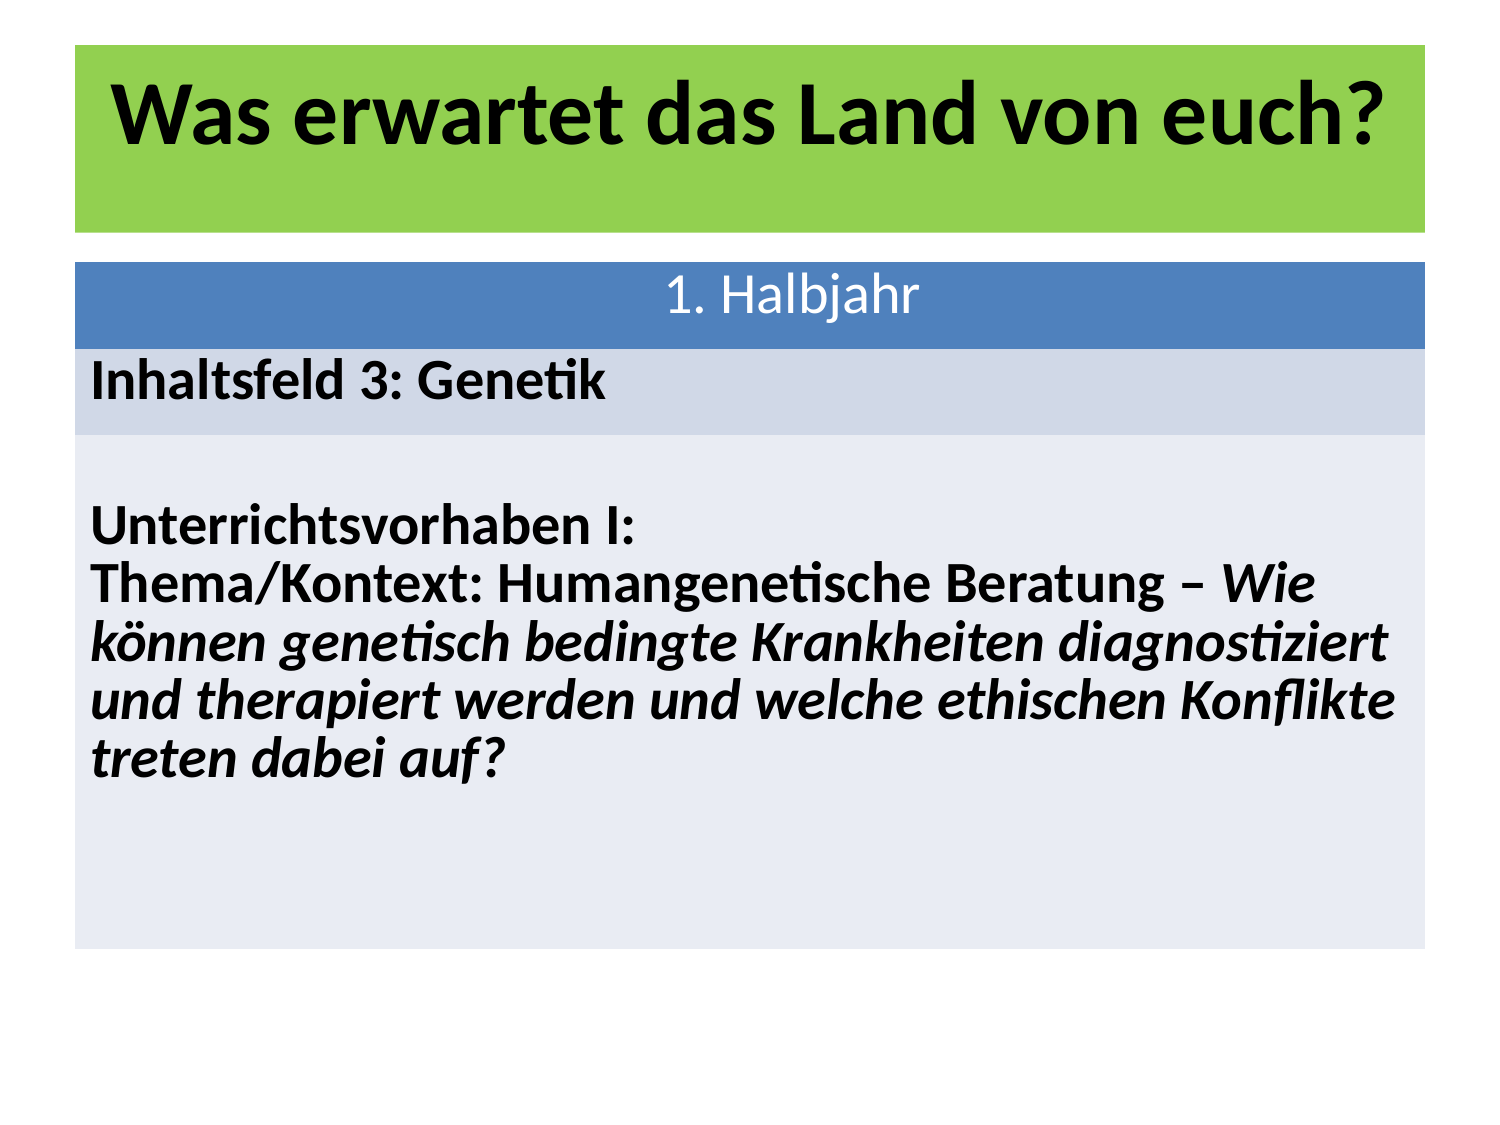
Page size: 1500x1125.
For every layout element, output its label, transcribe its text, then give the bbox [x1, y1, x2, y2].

table_cell Unterrichtsvorhaben I: Thema/Kontext: Humangenetische Beratung – Wie können genetisch bedingte Krankheiten diagnostiziert und therapiert werden und welche ethischen Konflikte treten dabei auf? [75, 435, 1425, 949]
table_cell Inhaltsfeld 3: Genetik [75, 349, 1425, 435]
table_header 1. Halbjahr [75, 262, 1425, 349]
title Was erwartet das Land von euch? [75, 45, 1425, 233]
